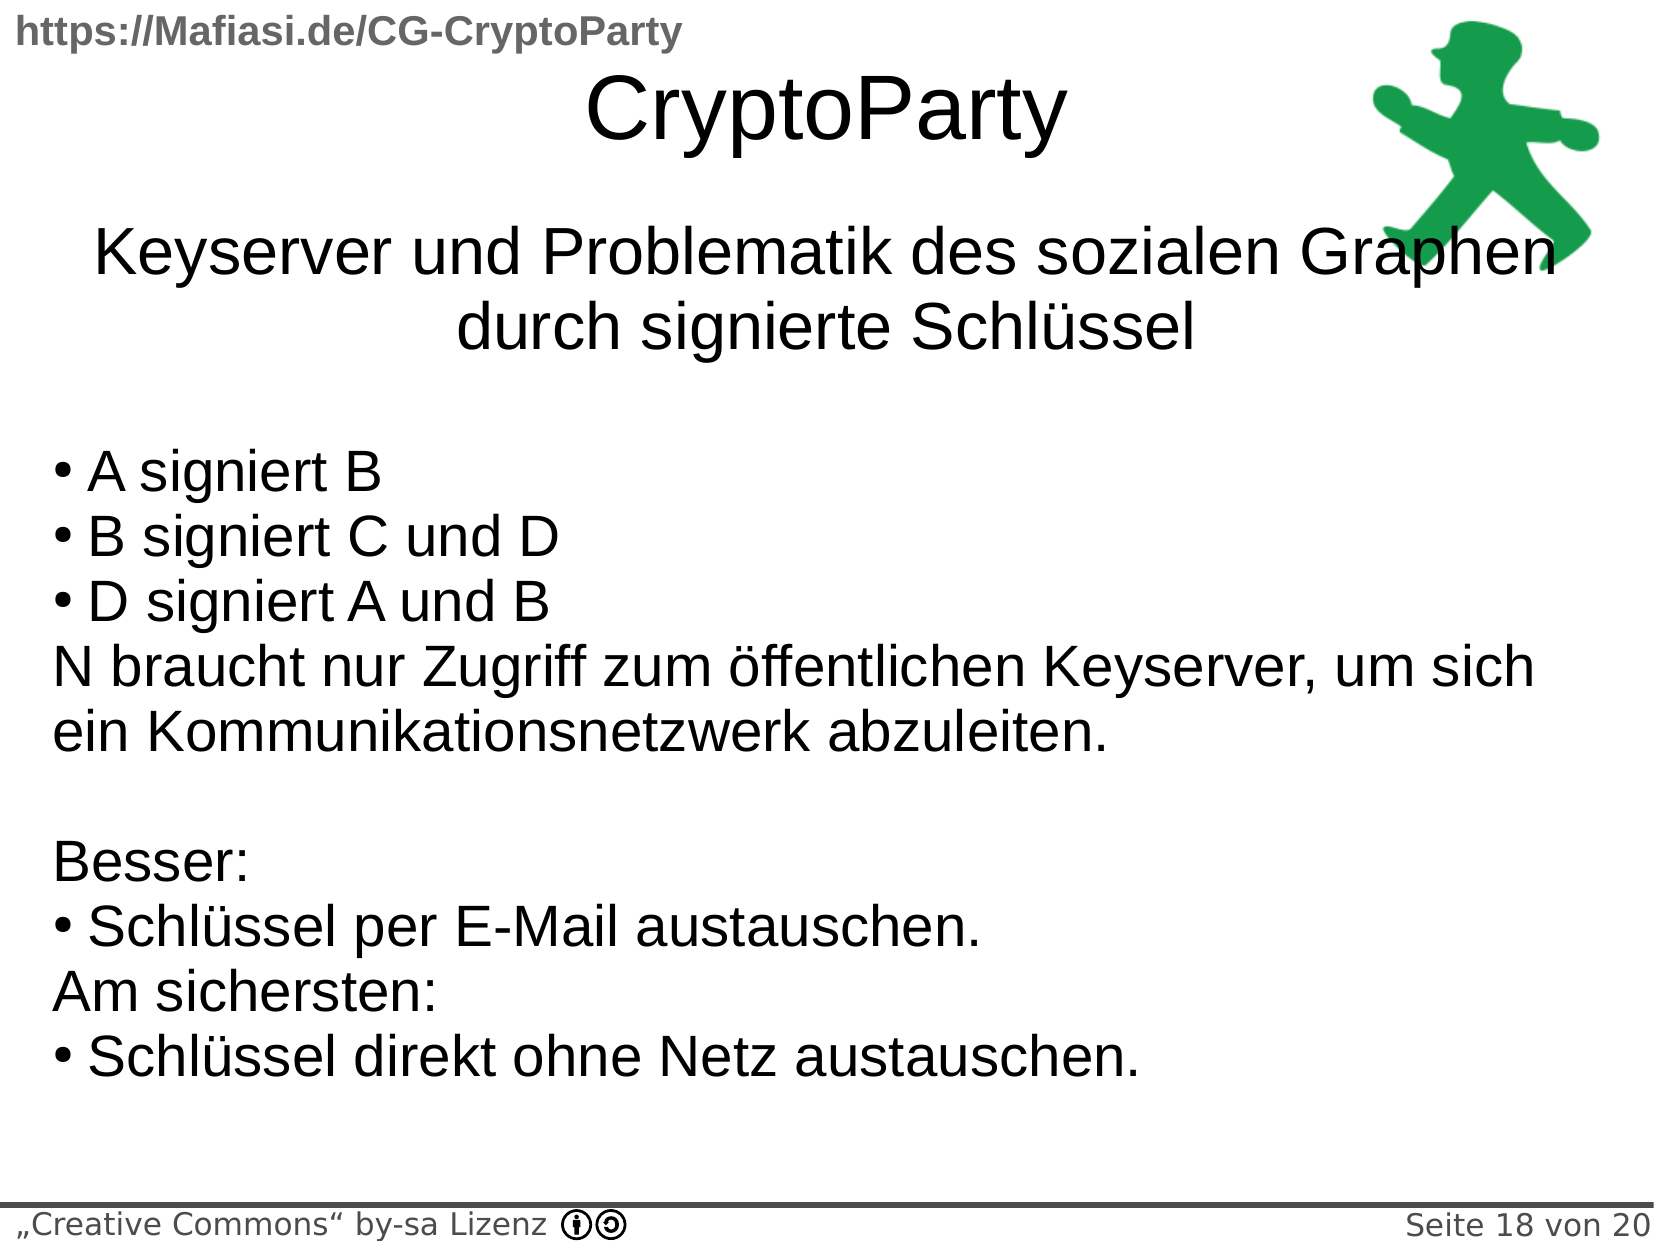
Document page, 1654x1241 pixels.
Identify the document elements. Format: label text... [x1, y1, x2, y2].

text_box Keyserver und Problematik des sozialen Graphen durch signierte Schlüssel A signiert B B signiert C und D D signiert A und B N braucht nur Zugriff zum öffentlichen Keyserver, um sich ein Kommunikationsnetzwerk abzuleiten. Besser: Schlüssel per E-Mail austauschen. Am sichersten: Schlüssel direkt ohne Netz austauschen. [37, 206, 1616, 1099]
picture [1317, 0, 1654, 313]
